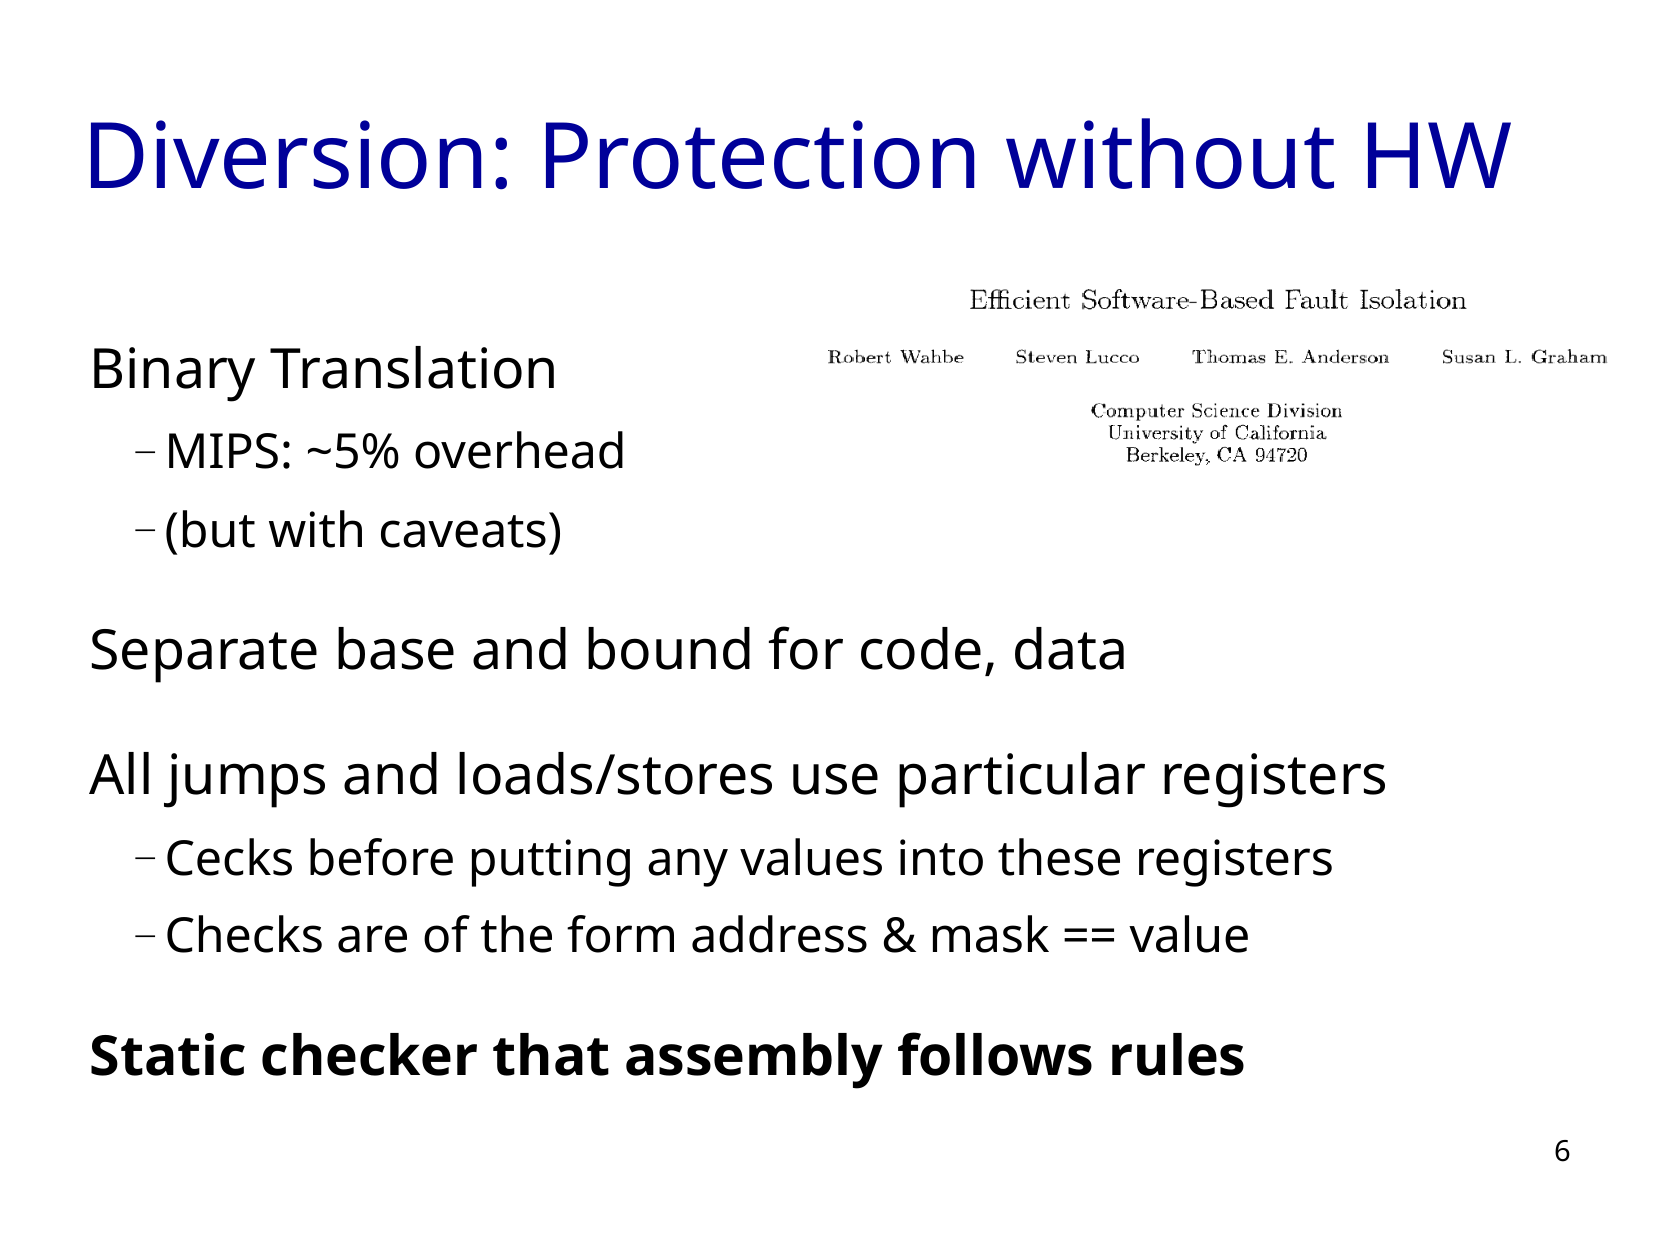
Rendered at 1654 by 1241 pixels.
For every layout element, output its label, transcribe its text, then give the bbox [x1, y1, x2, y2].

list Binary Translation MIPS: ~5% overhead (but with caveats) Separate base and bound for code, data All jumps and loads/stores use particular registers Cecks before putting any values into these registers Checks are of the form address & mask == value Static checker that assembly follows rules [60, 330, 1571, 1096]
picture [738, 237, 1654, 507]
title Diversion: Protection without HW [82, 49, 1571, 257]
